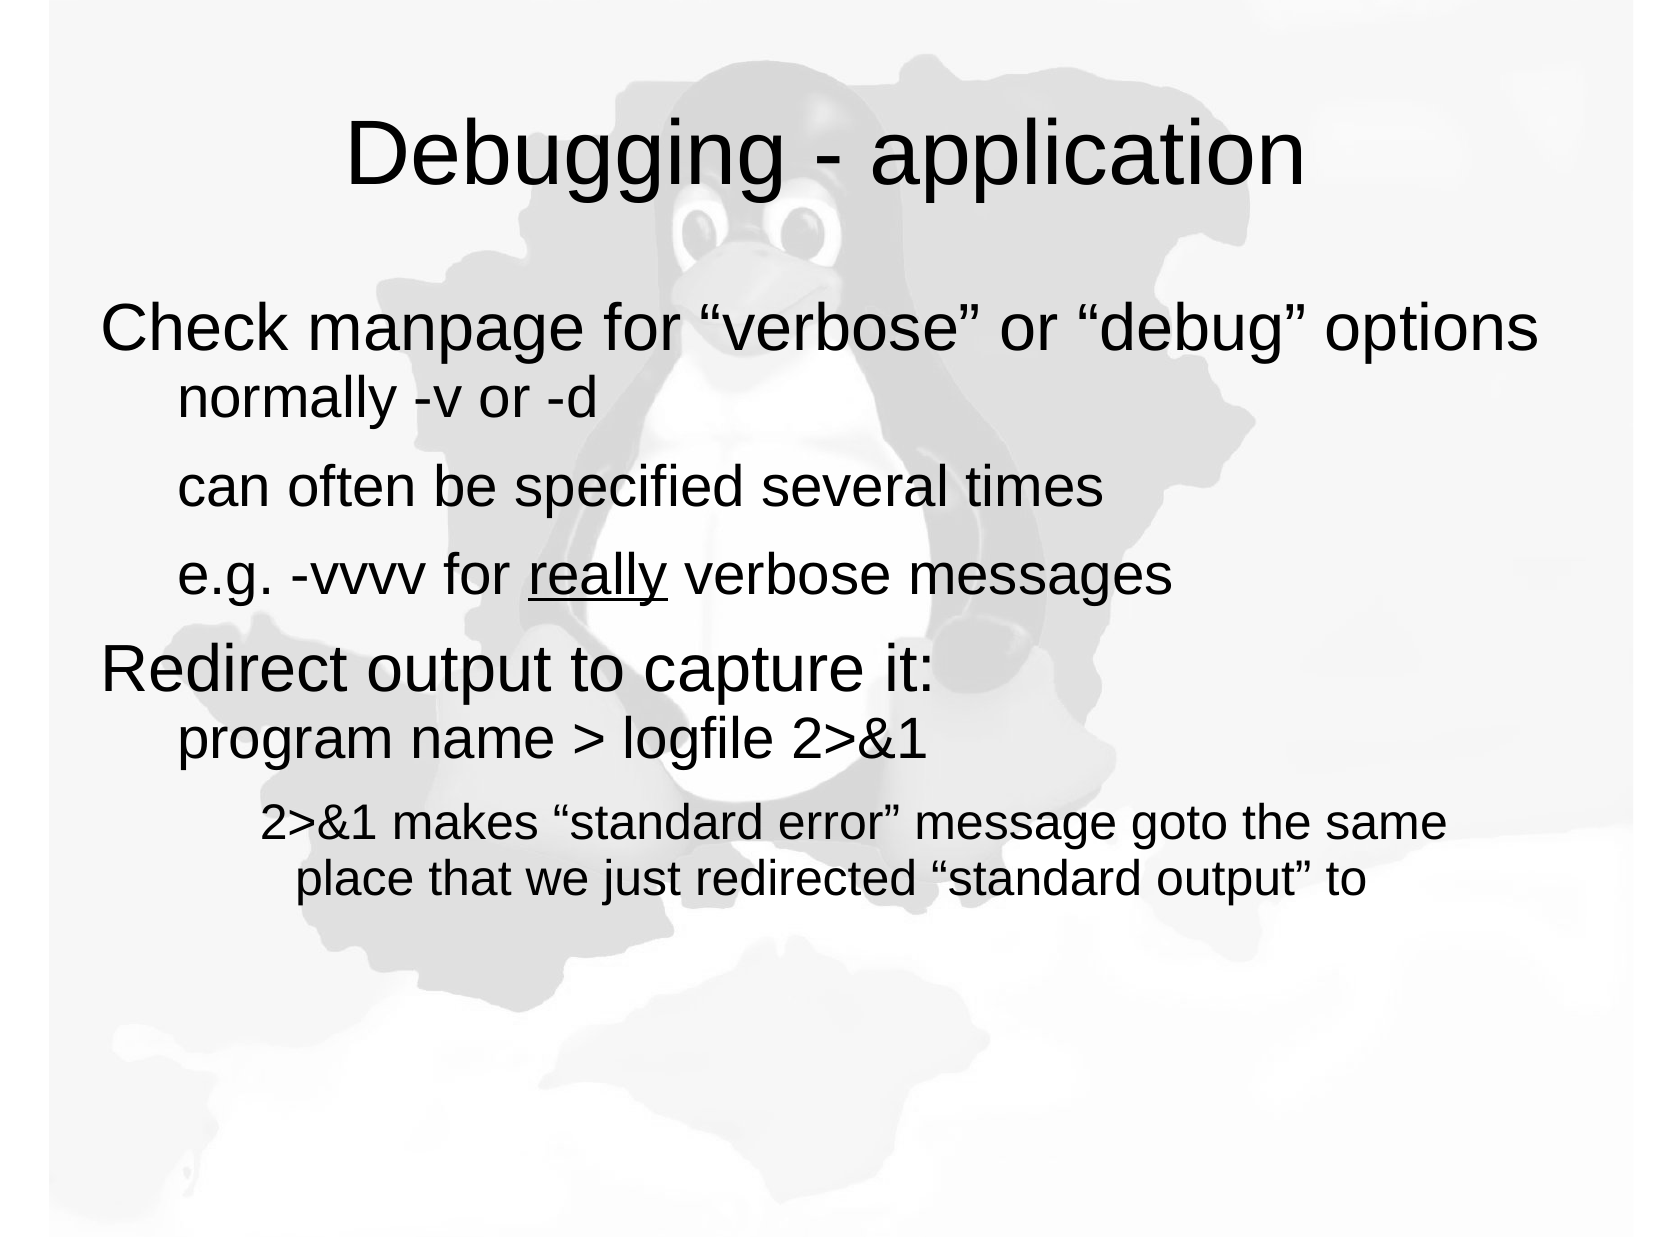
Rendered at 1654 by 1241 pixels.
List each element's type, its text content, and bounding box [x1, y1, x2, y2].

picture [49, 0, 1634, 1237]
title Debugging - application [82, 49, 1571, 257]
list Check manpage for “verbose” or “debug” options normally -v or -d can often be specified several times e.g. -vvvv for really verbose messages Redirect output to capture it: program name > logfile 2>&1 2>&1 makes “standard error” message goto the same place that we just redirected “standard output” to [82, 290, 1571, 1109]
